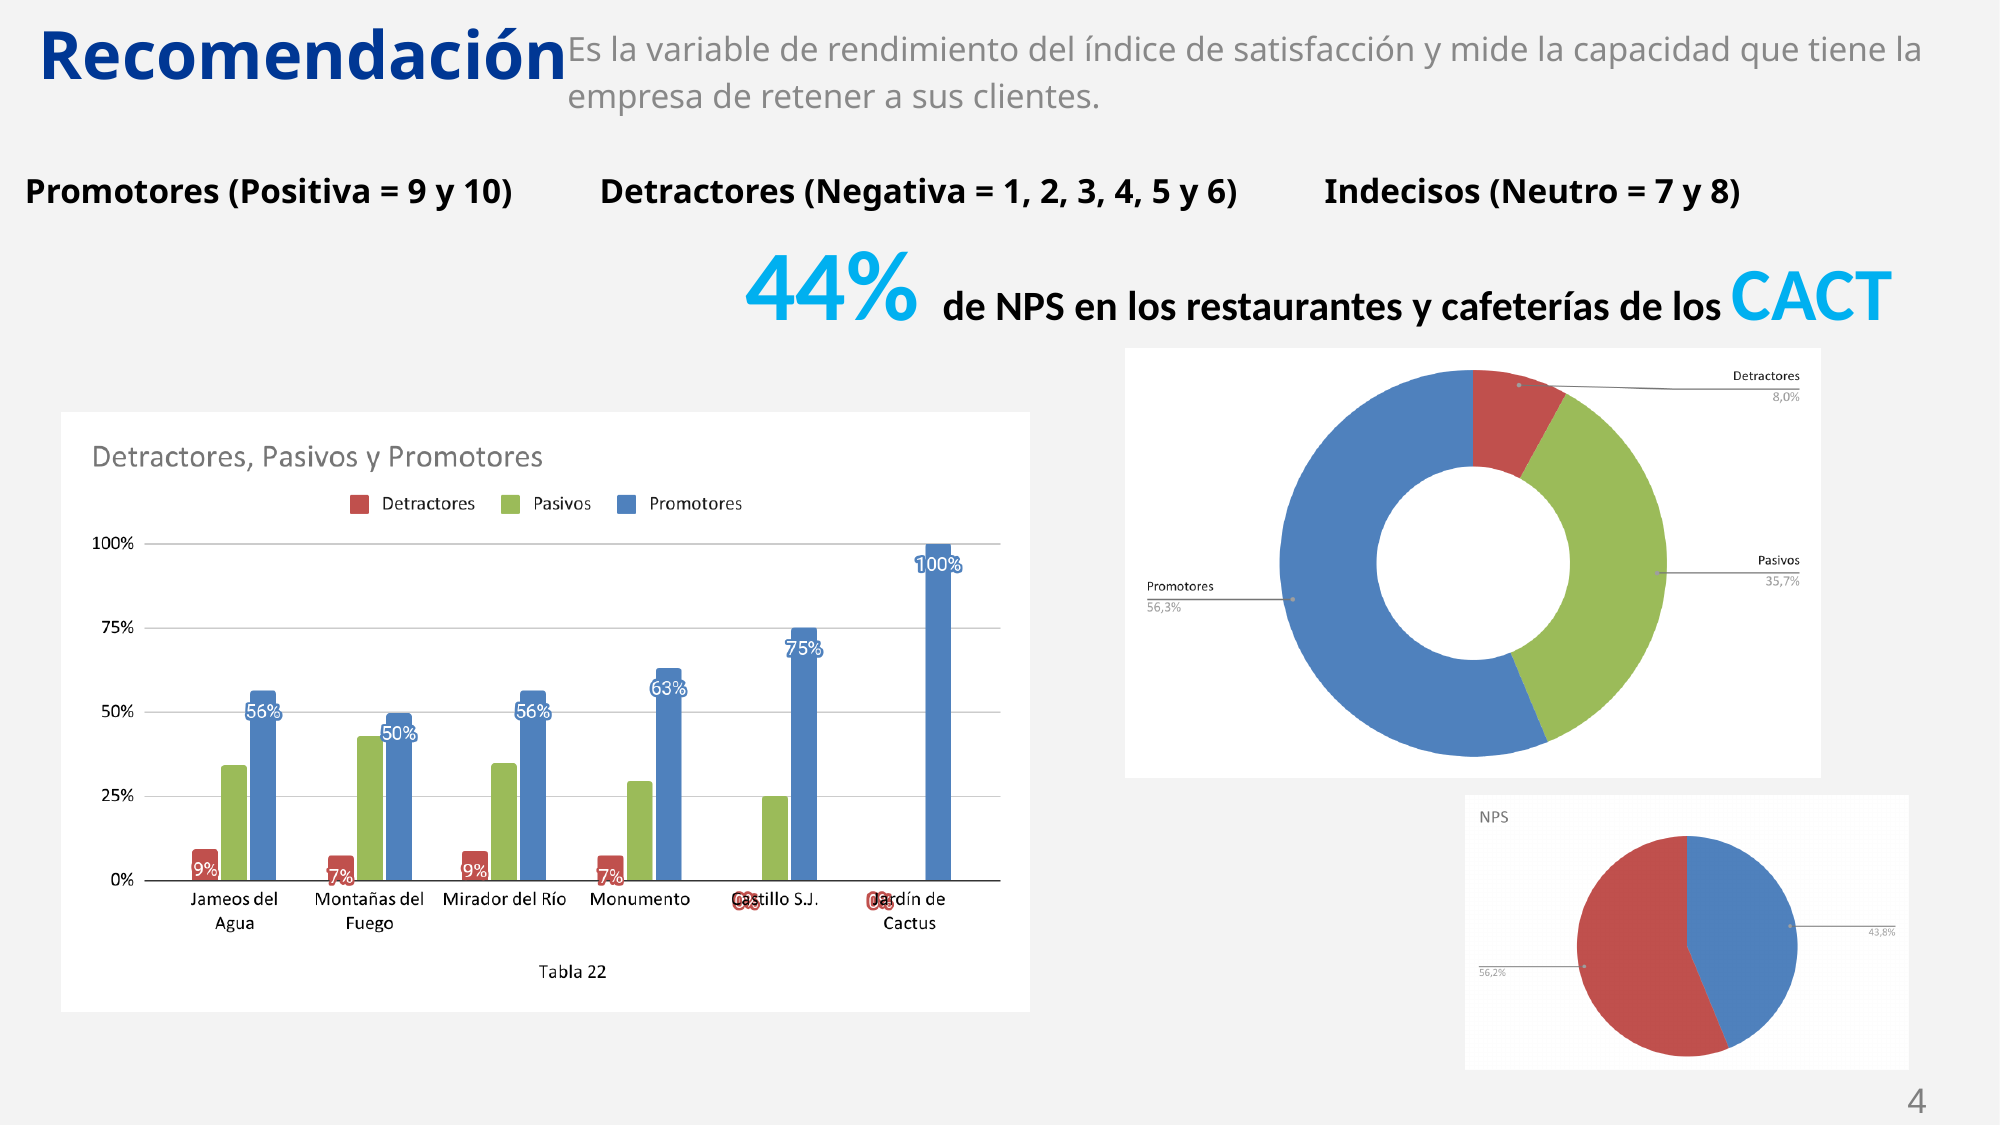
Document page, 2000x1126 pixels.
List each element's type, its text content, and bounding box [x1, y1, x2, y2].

slide_number 1 [1478, 1069, 1945, 1126]
text_box Recomendación [38, 0, 1110, 106]
text_box 44% de NPS en los restaurantes y cafeterías de los CACT [588, 229, 1909, 350]
text_box Es la variable de rendimiento del índice de satisfacción y mide la capacidad que tiene la empresa de retener a sus clientes. [539, 2, 2000, 229]
picture [1465, 795, 1909, 1070]
picture [61, 412, 1030, 1012]
text_box Promotores (Positiva = 9 y 10) Detractores (Negativa = 1, 2, 3, 4, 5 y 6) Indecisos (Neutro = 7 y 8) [24, 137, 1834, 243]
picture [1125, 348, 1821, 778]
